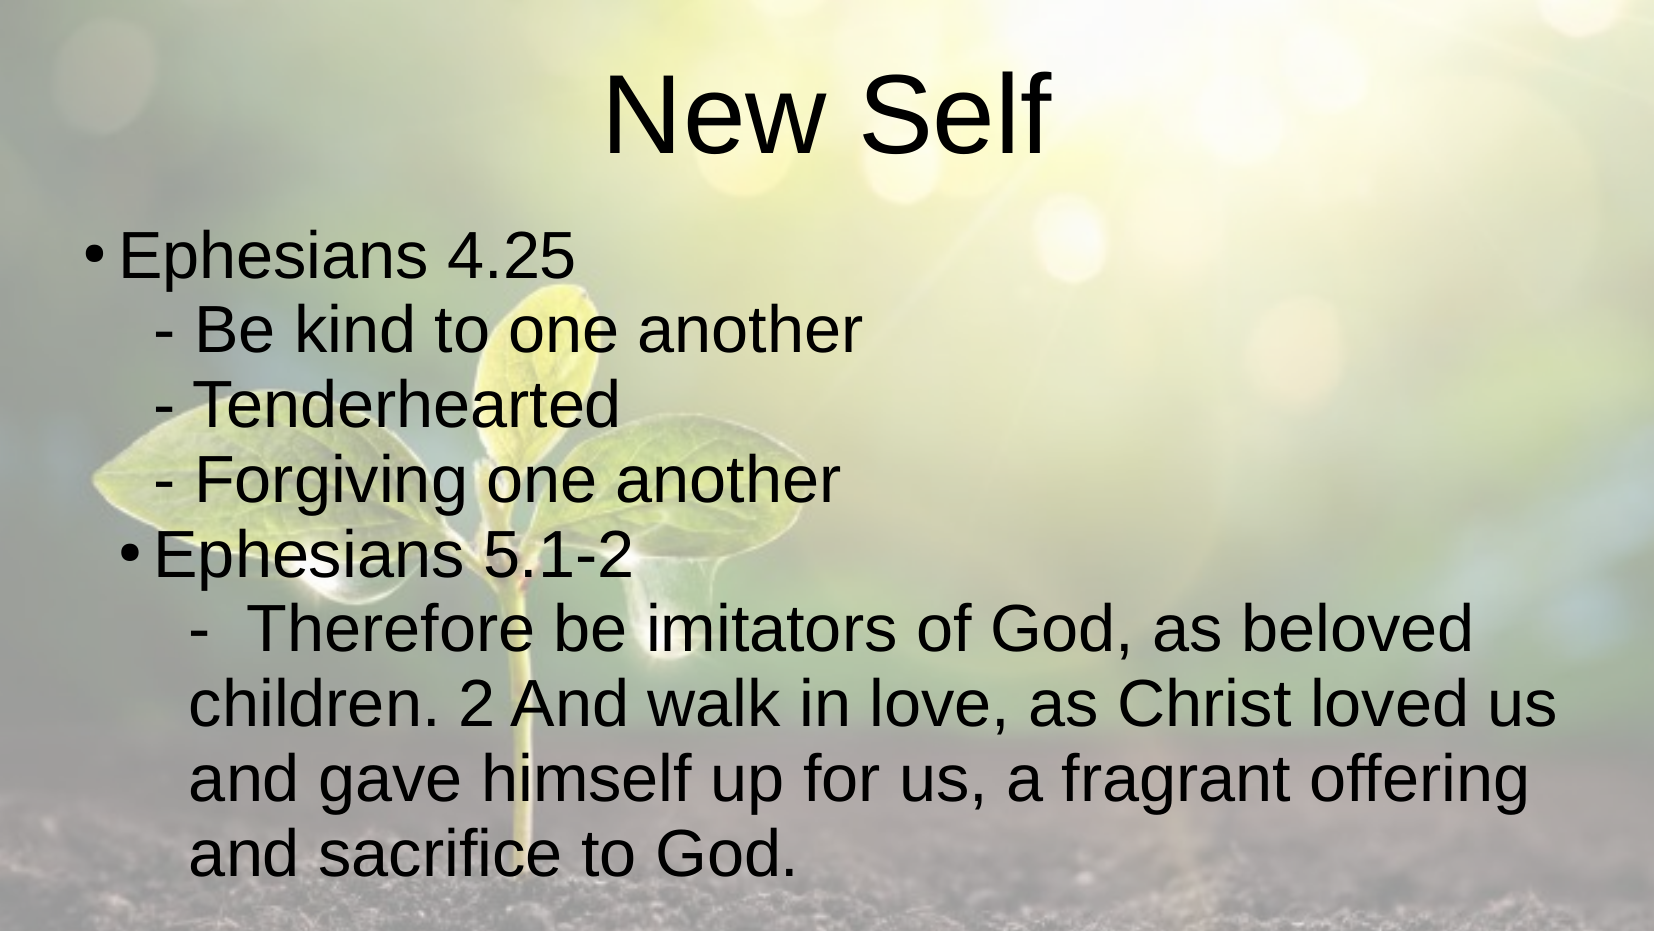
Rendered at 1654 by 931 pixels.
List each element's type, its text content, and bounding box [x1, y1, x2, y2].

picture [0, 0, 1654, 931]
subtitle Ephesians 4.25 - Be kind to one another - Tenderhearted - Forgiving one another Ephesians 5.1-2 - Therefore be imitators of God, as beloved children. 2 And walk in love, as Christ loved us and gave himself up for us, a fragrant offering and sacrifice to God. [82, 217, 1613, 901]
title New Self [82, 37, 1571, 193]
